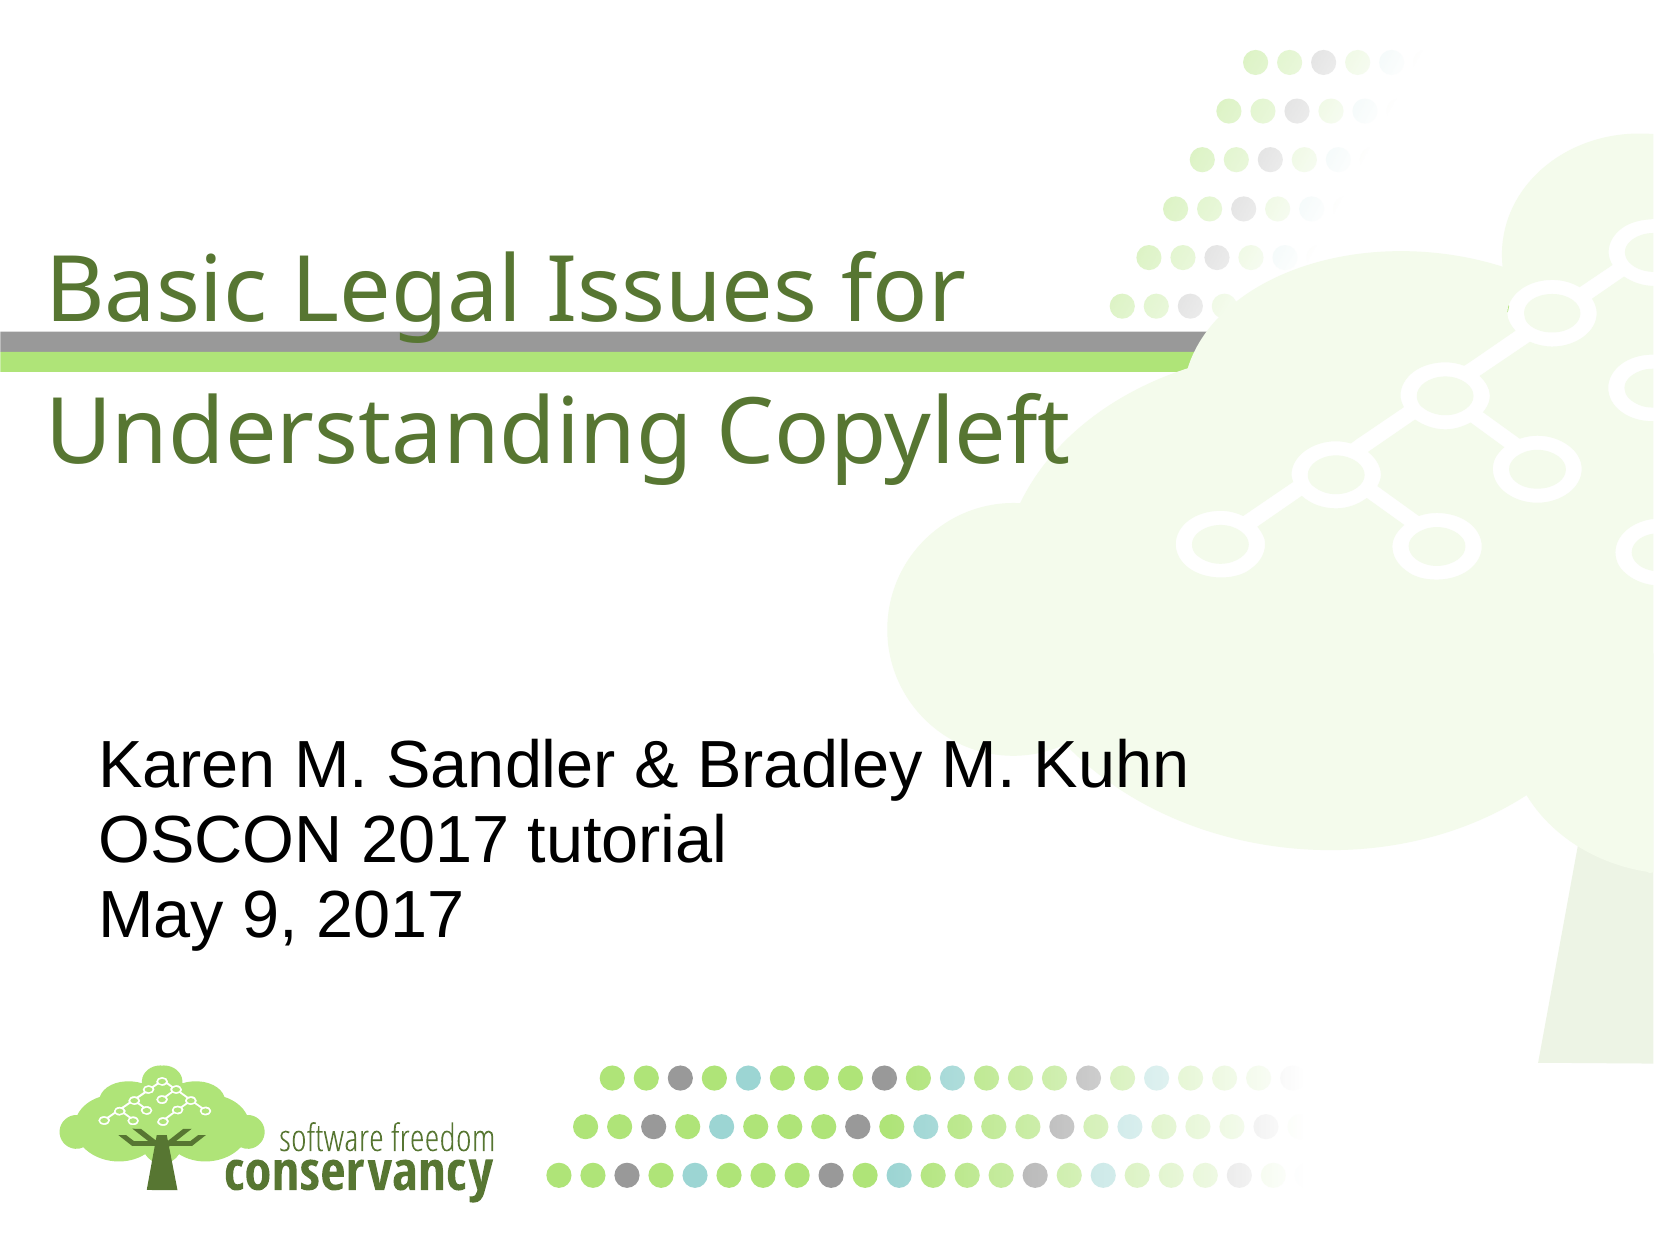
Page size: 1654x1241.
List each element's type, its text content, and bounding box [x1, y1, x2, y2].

title Basic Legal Issues for Understanding Copyleft [45, 239, 1636, 474]
text_box Karen M. Sandler & Bradley M. Kuhn OSCON 2017 tutorial May 9, 2017 [83, 719, 1486, 946]
